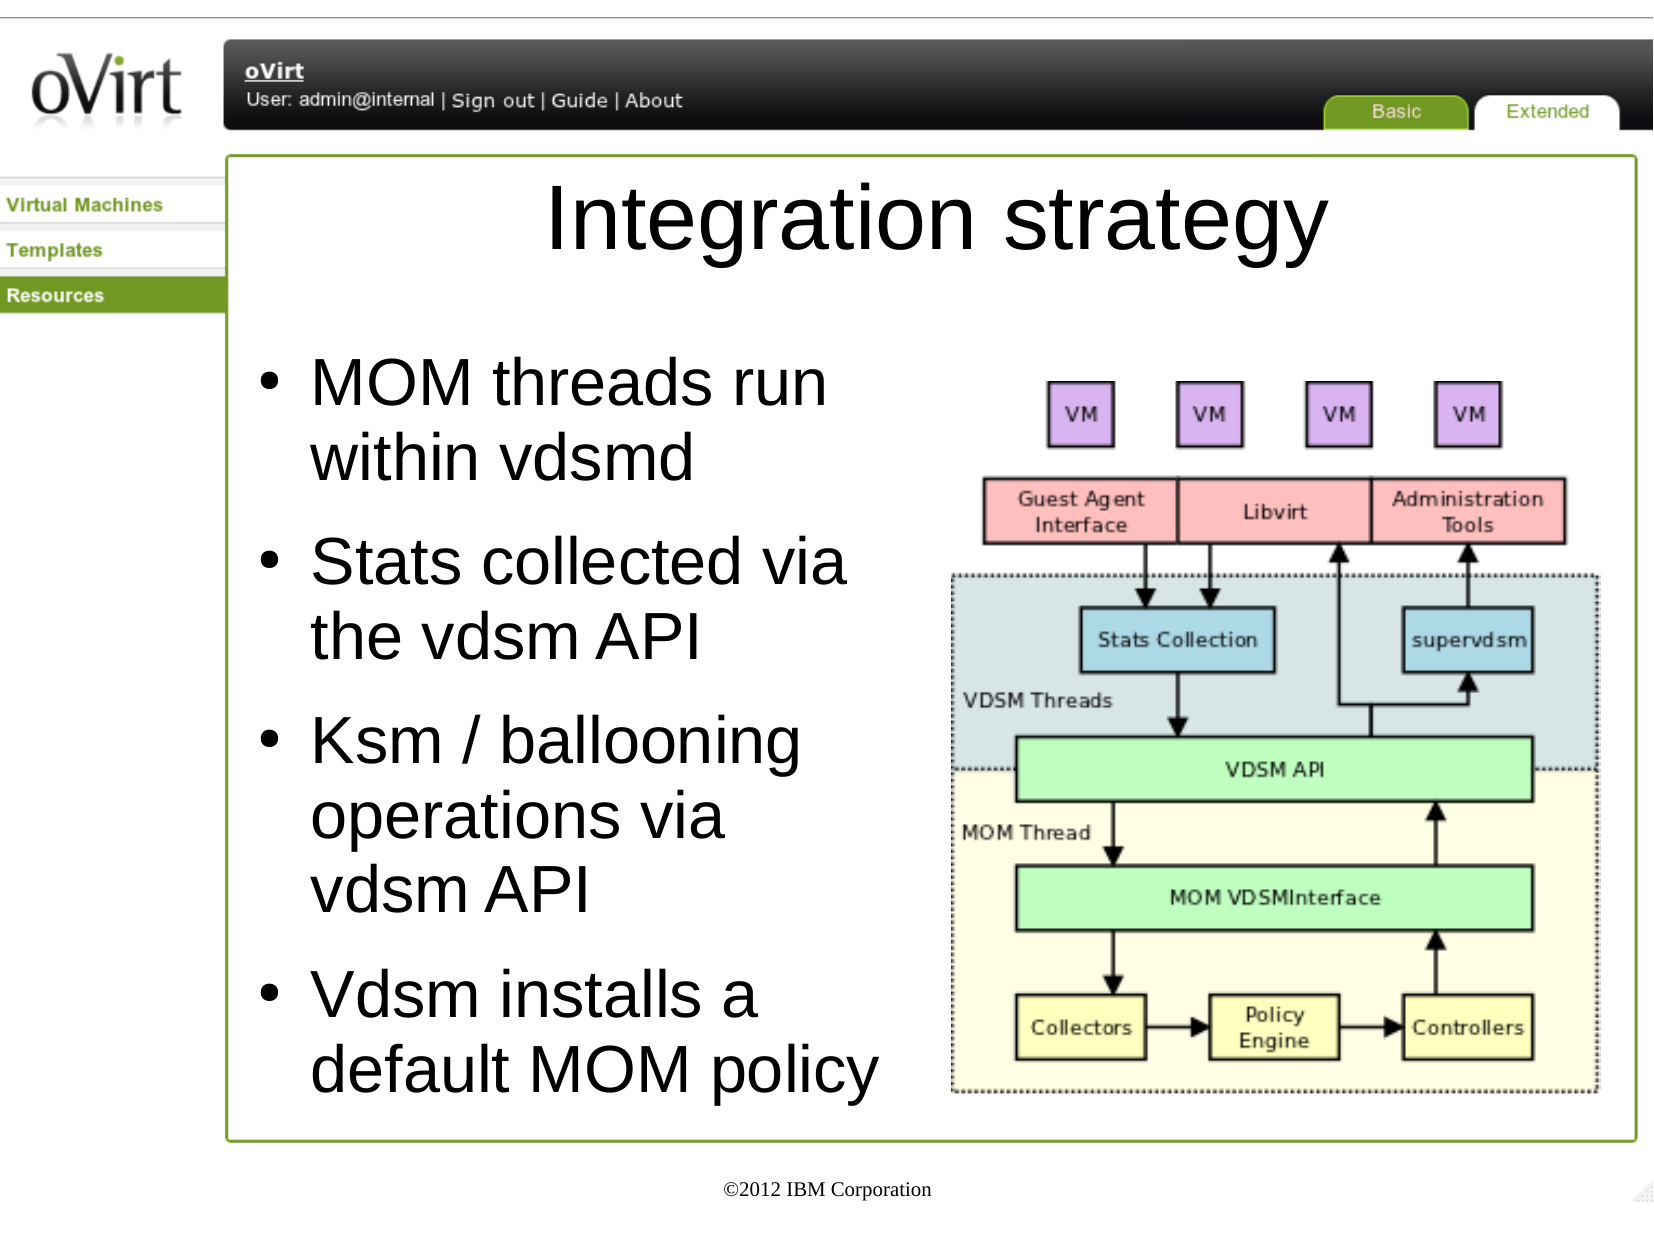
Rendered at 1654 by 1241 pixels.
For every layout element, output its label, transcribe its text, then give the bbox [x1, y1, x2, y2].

list MOM threads run within vdsmd Stats collected via the vdsm API Ksm / ballooning operations via vdsm API Vdsm installs a default MOM policy [240, 345, 890, 1133]
picture [0, 17, 1653, 1202]
title Integration strategy [240, 114, 1636, 322]
